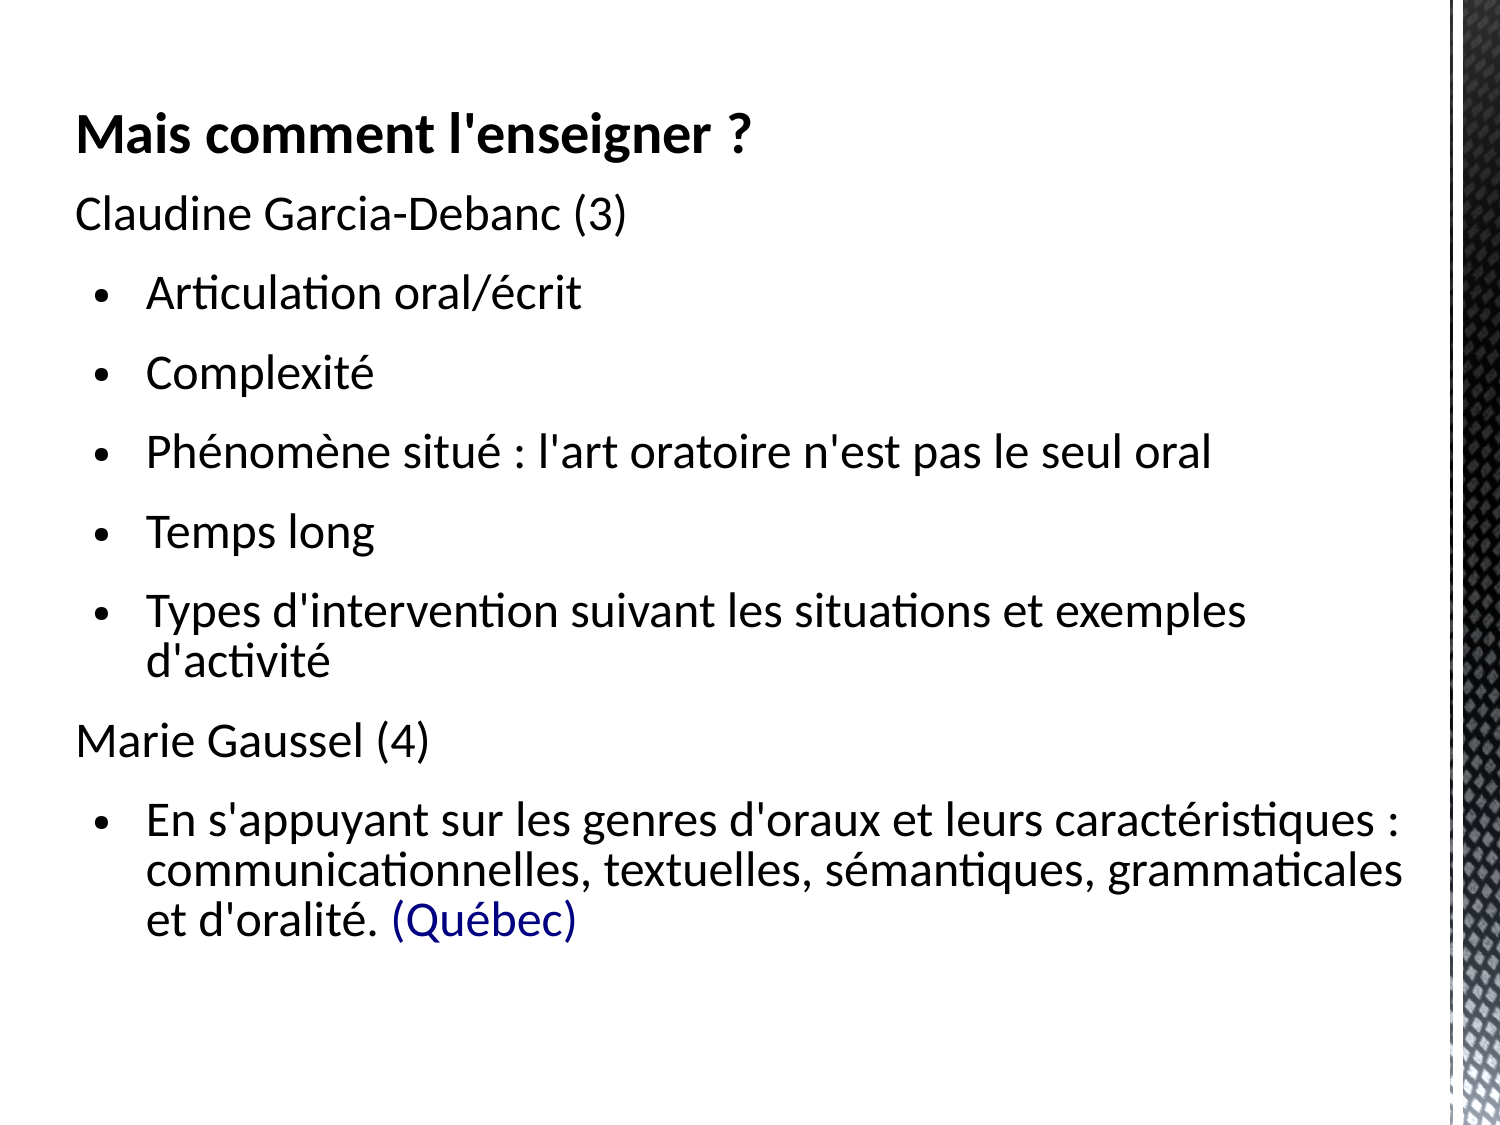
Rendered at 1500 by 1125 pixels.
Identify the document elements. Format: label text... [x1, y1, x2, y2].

title Mais comment l'enseigner ? [75, 44, 1425, 192]
picture [1447, 0, 1500, 1125]
list Claudine Garcia-Debanc (3) Articulation oral/écrit Complexité Phénomène situé : l'art oratoire n'est pas le seul oral Temps long Types d'intervention suivant les situations et exemples d'activité Marie Gaussel (4) En s'appuyant sur les genres d'oraux et leurs caractéristiques : communicationnelles, textuelles, sémantiques, grammaticales et d'oralité. (Québec) [75, 192, 1425, 1125]
